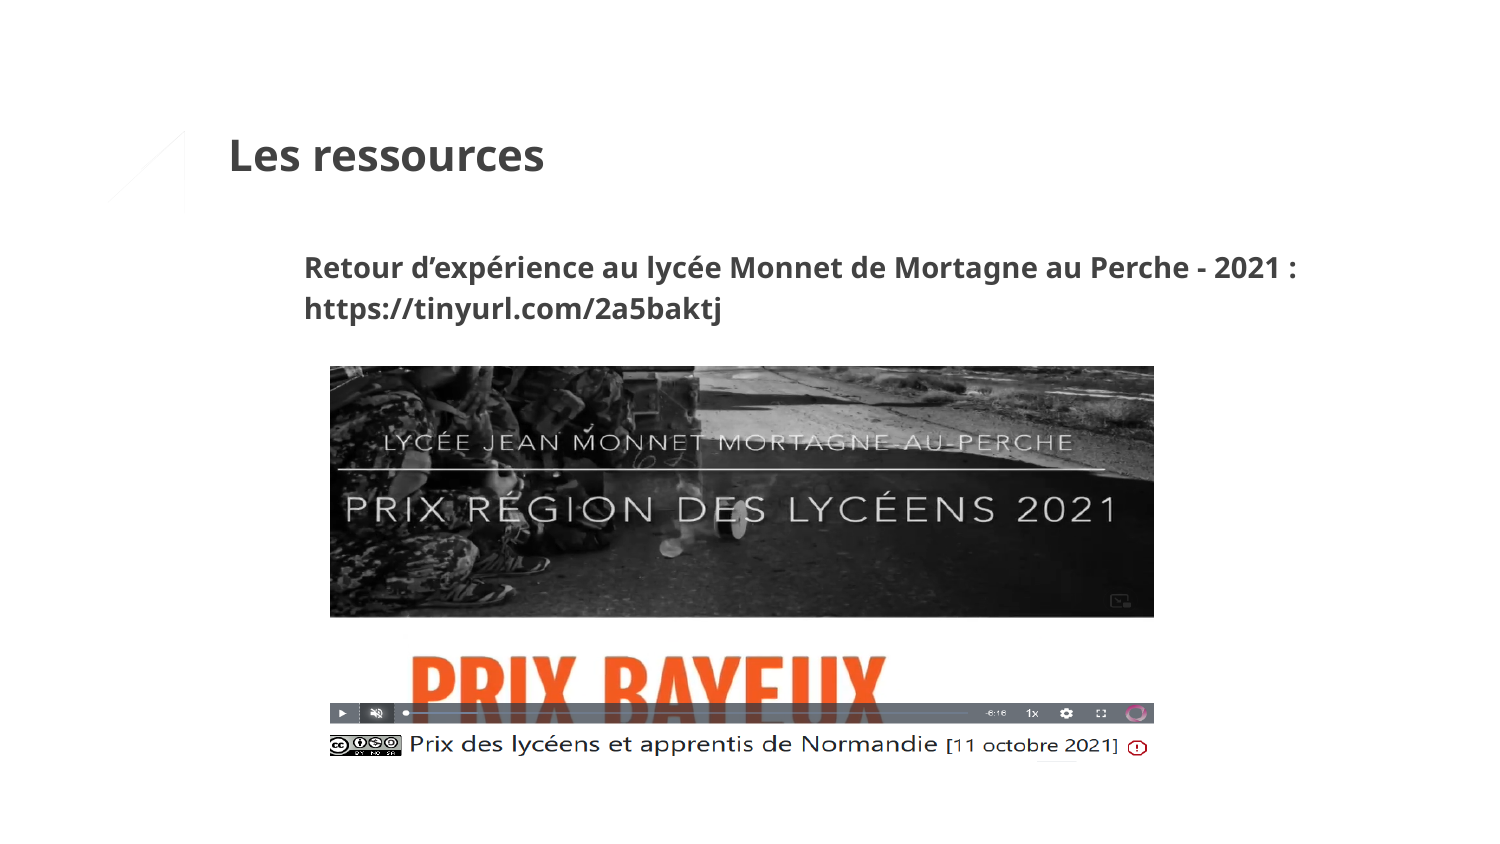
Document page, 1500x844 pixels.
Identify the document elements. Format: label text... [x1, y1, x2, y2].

title Les ressources [213, 98, 1368, 229]
list Retour d’expérience au lycée Monnet de Mortagne au Perche - 2021 : https://tinyurl.com/2a5baktj [213, 229, 1368, 647]
picture [330, 366, 1161, 762]
